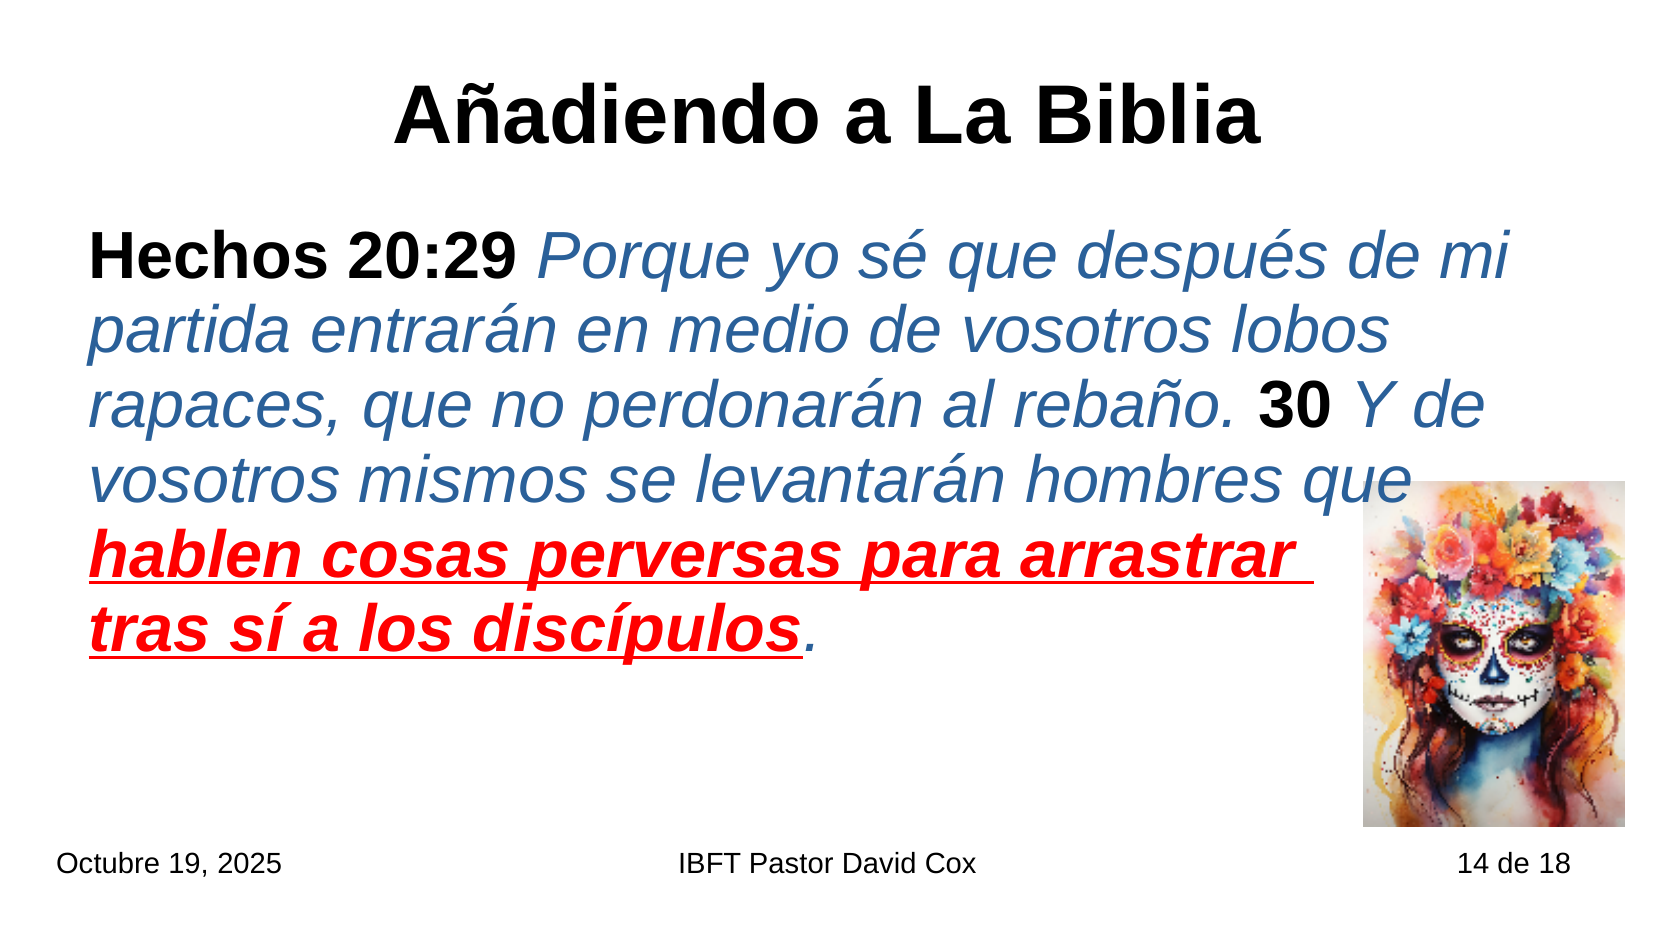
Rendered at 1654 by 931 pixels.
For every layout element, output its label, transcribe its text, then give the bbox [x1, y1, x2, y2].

list Hechos 20:29 Porque yo sé que después de mi partida entrarán en medio de vosotros lobos rapaces, que no perdonarán al rebaño. 30 Y de vosotros mismos se levantarán hombres que hablen cosas perversas para arrastrar tras sí a los discípulos. [88, 217, 1571, 758]
title Añadiendo a La Biblia [82, 37, 1571, 193]
picture [1363, 481, 1625, 827]
